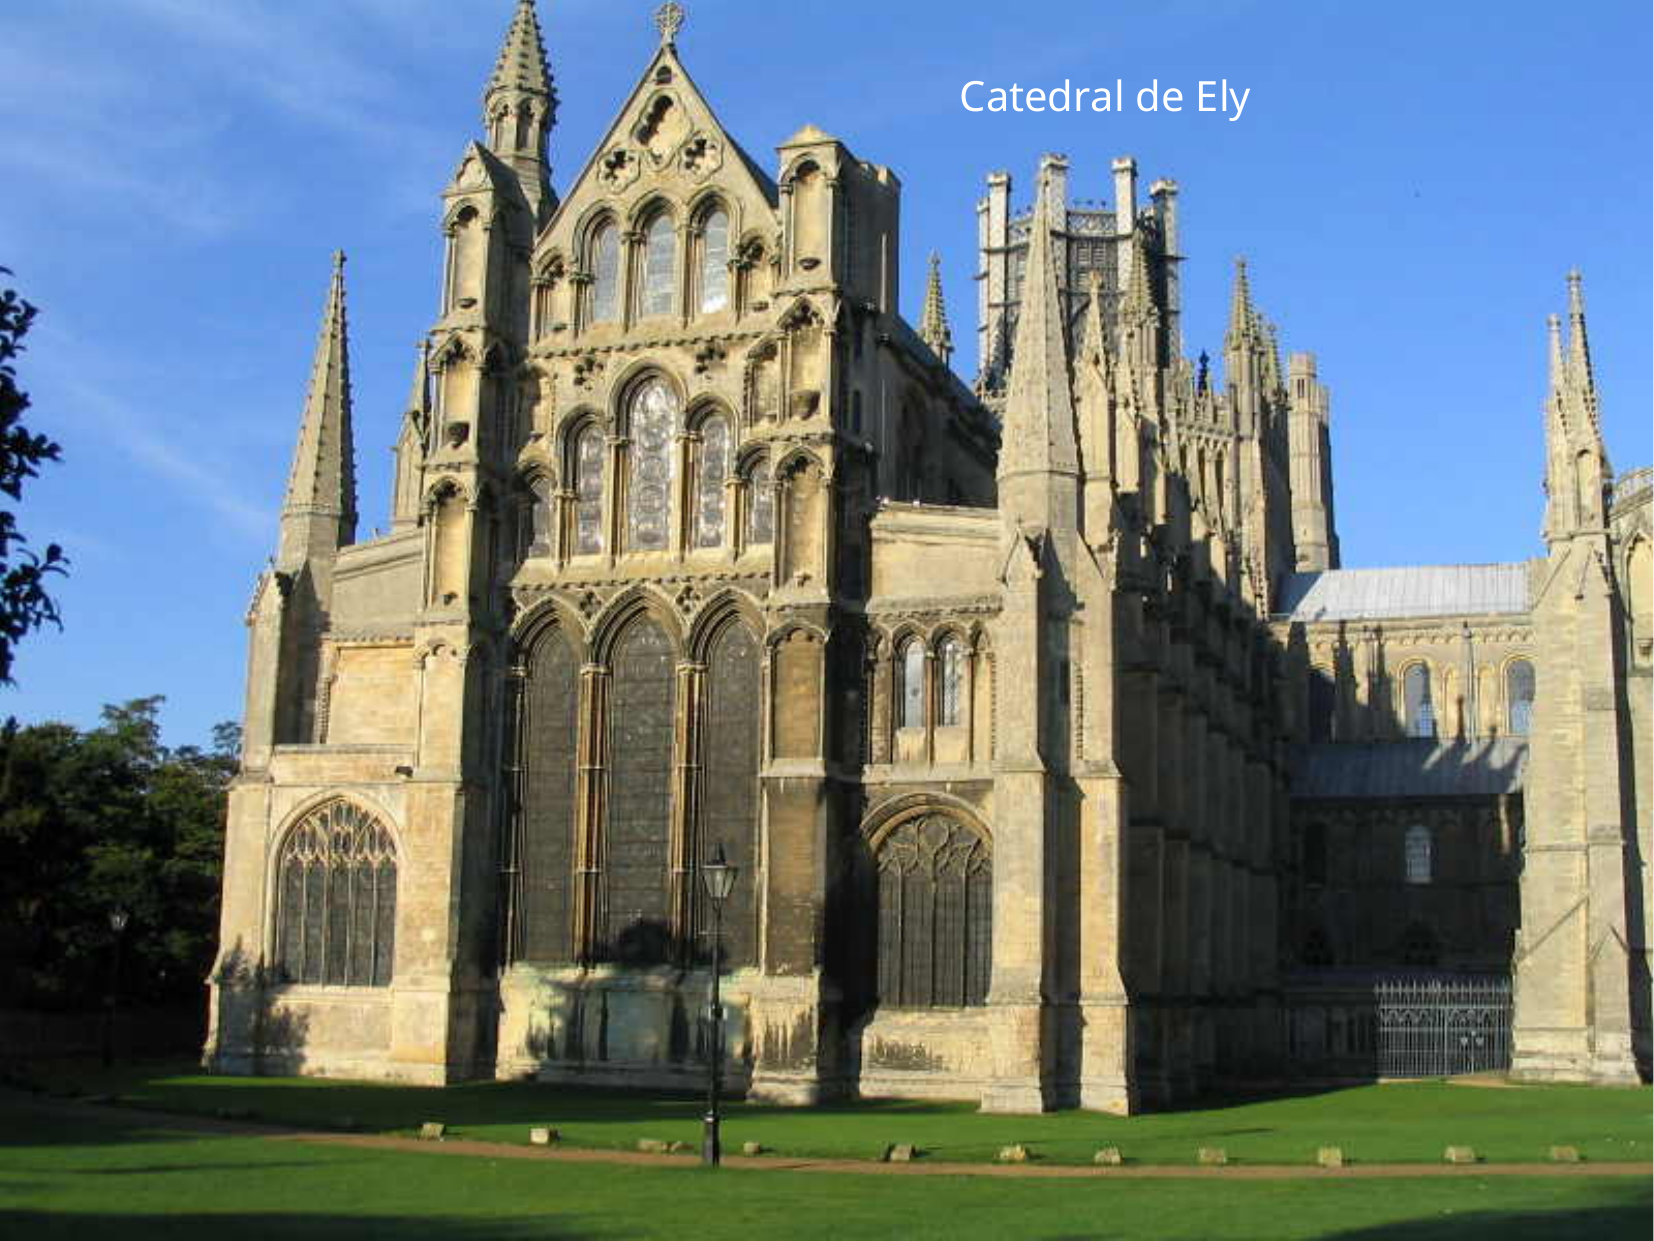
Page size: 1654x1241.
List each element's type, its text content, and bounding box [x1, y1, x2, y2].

text_box Catedral de Ely [944, 59, 1289, 125]
picture [0, 0, 1654, 1241]
